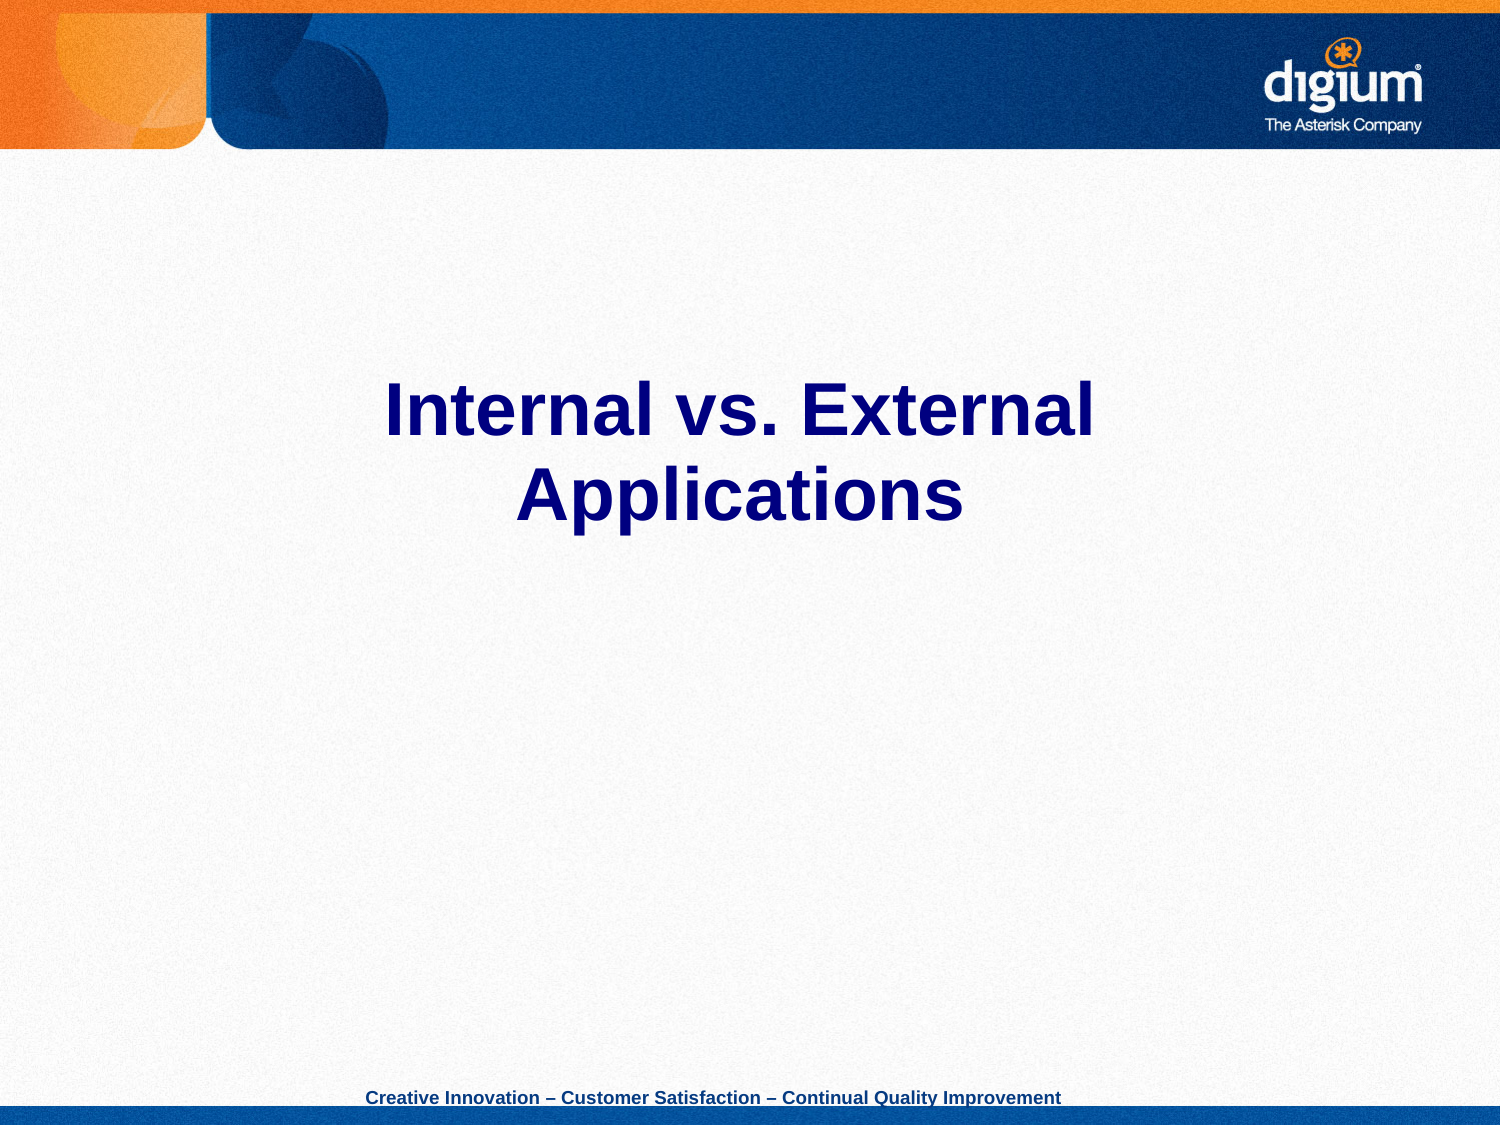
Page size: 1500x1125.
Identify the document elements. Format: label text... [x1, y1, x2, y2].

subtitle Internal vs. External Applications [238, 27, 1243, 877]
picture [0, 0, 1500, 1125]
